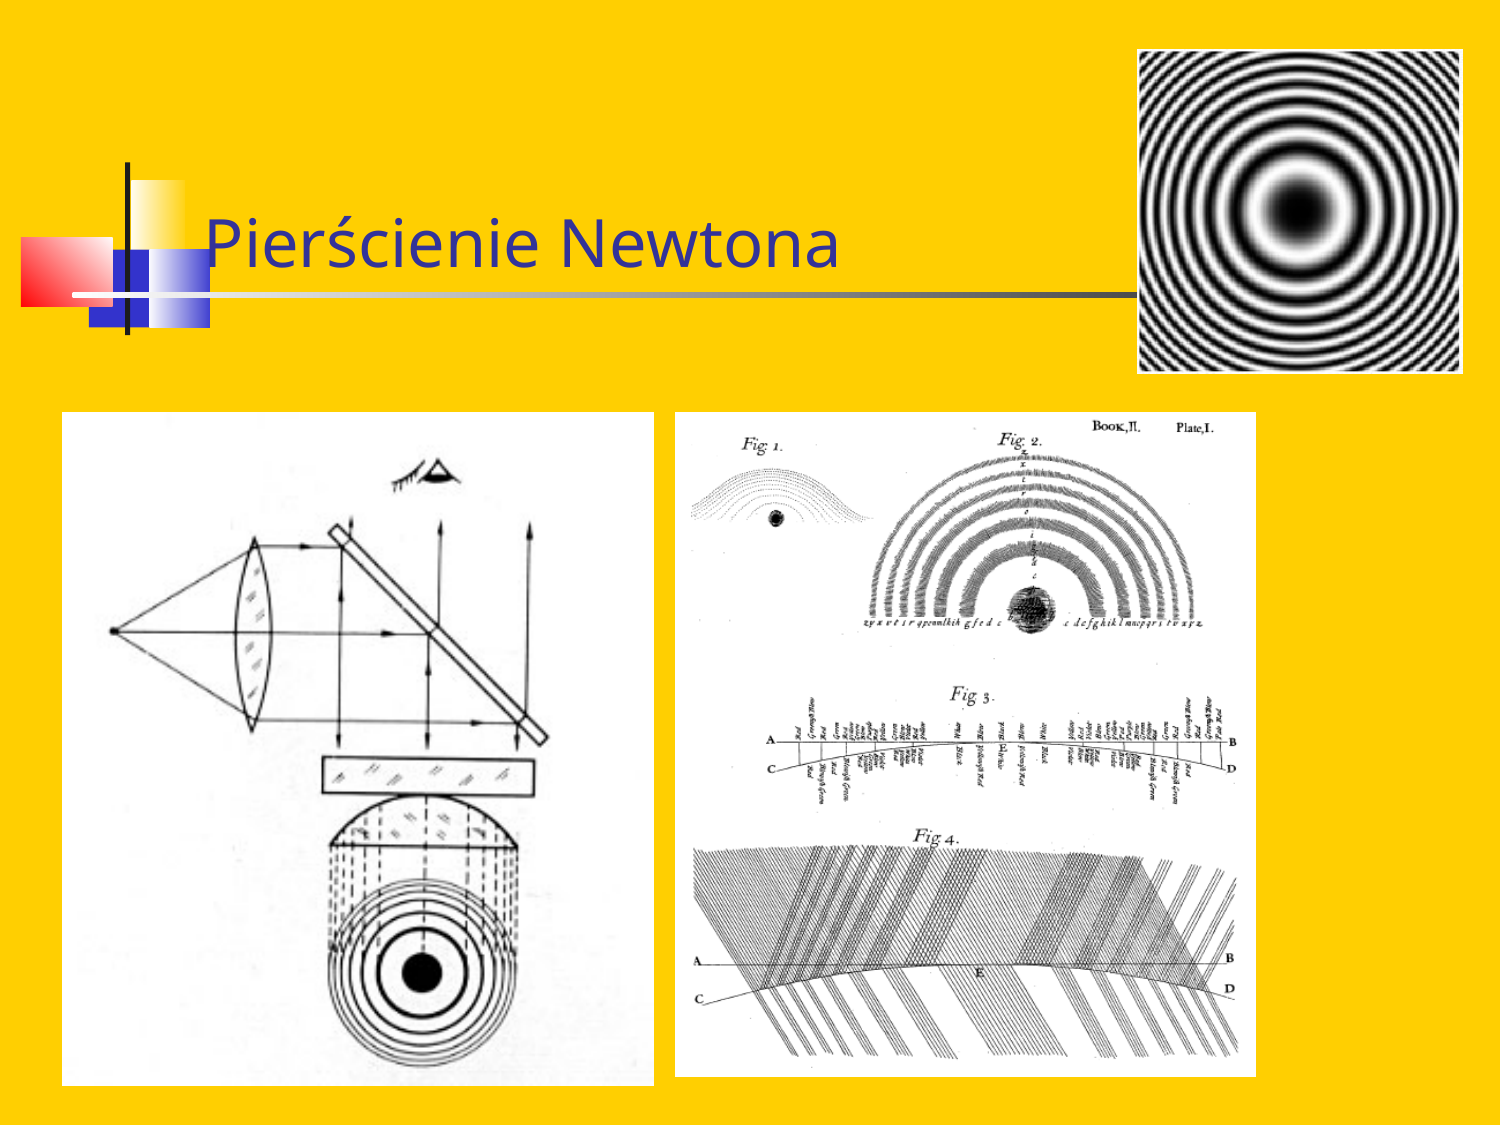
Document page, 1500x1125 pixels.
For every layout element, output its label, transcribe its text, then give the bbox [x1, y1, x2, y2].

title Pierścienie Newtona [1463, 101, 1468, 289]
text_box [62, 412, 654, 1087]
picture [675, 412, 1256, 1077]
title Pierścienie Newtona [188, 101, 1137, 289]
picture [1137, 49, 1463, 374]
